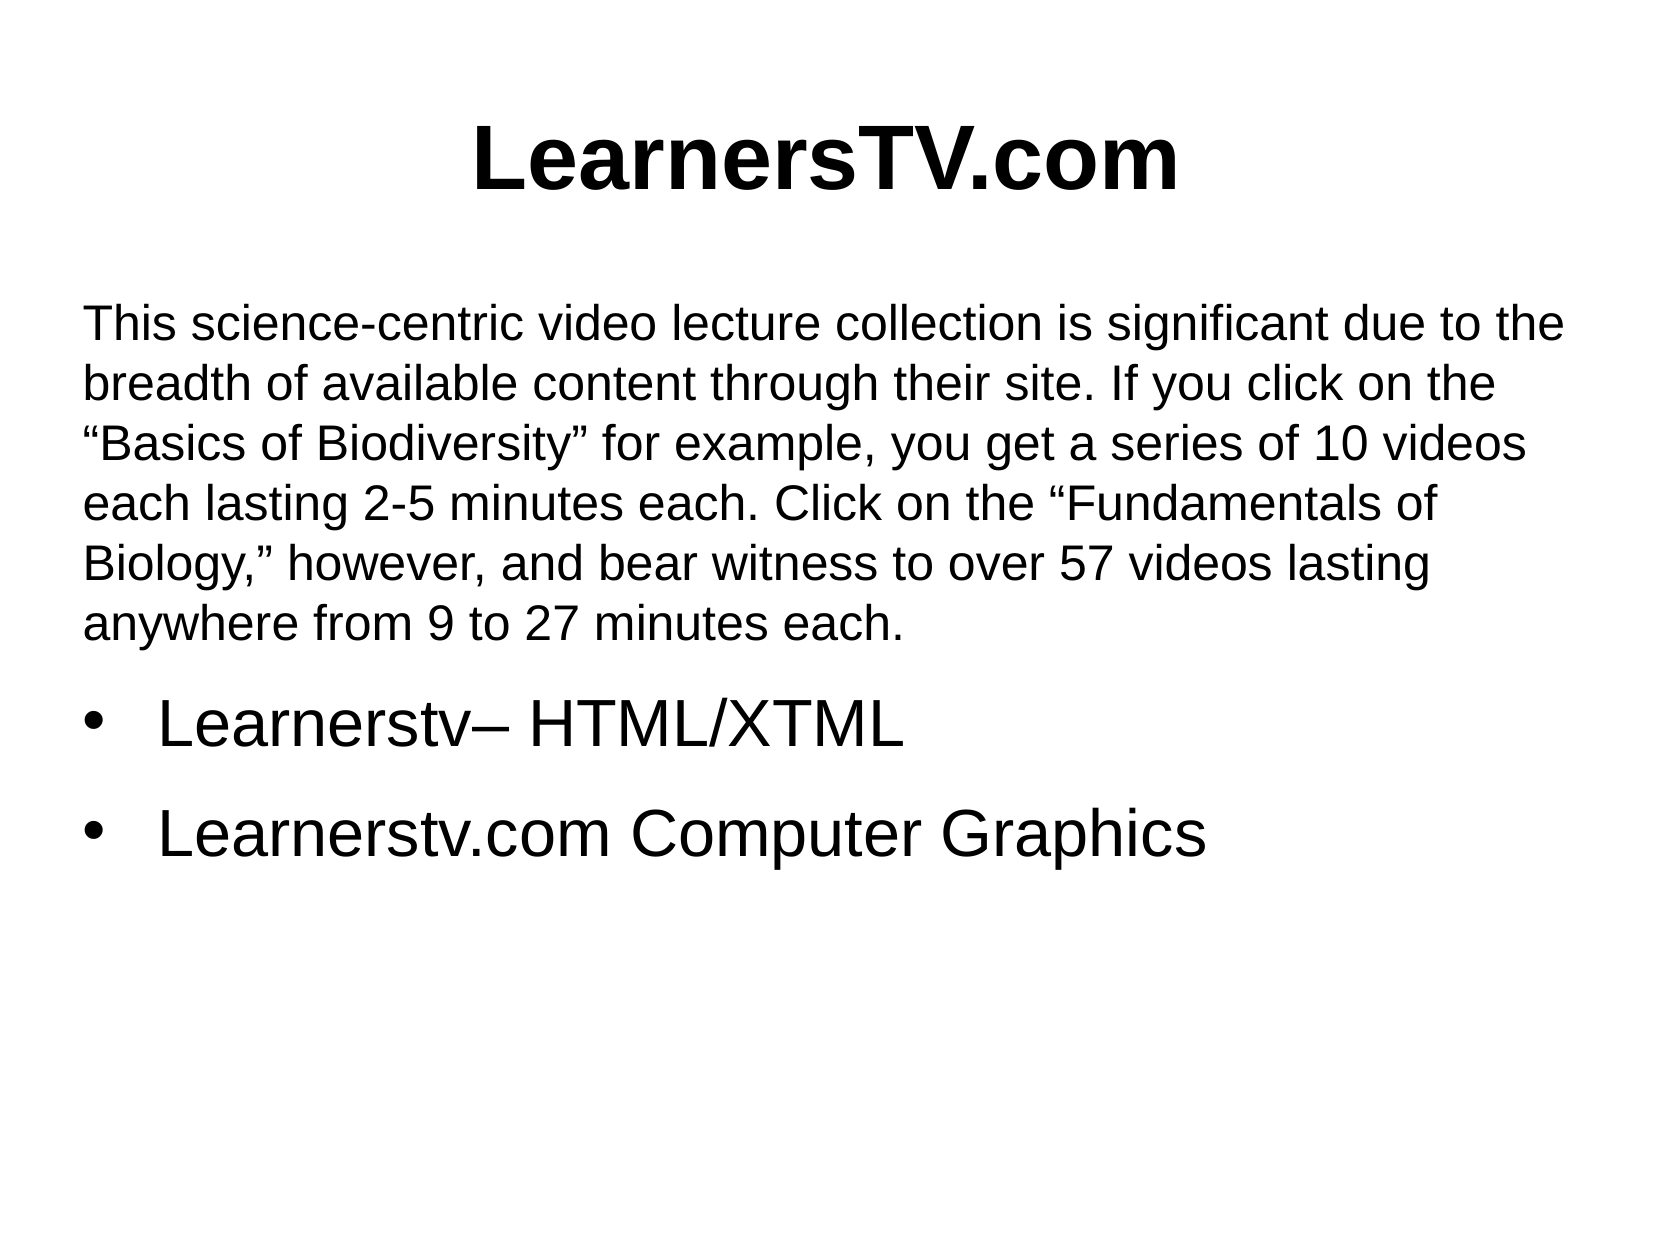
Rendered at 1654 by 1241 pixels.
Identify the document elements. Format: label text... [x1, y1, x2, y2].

list This science-centric video lecture collection is significant due to the breadth of available content through their site. If you click on the “Basics of Biodiversity” for example, you get a series of 10 videos each lasting 2-5 minutes each. Click on the “Fundamentals of Biology,” however, and bear witness to over 57 videos lasting anywhere from 9 to 27 minutes each. Learnerstv – HTML/XTML Learnerstv.com Computer Graphics [82, 290, 1571, 1010]
title LearnersTV.com [82, 49, 1571, 257]
